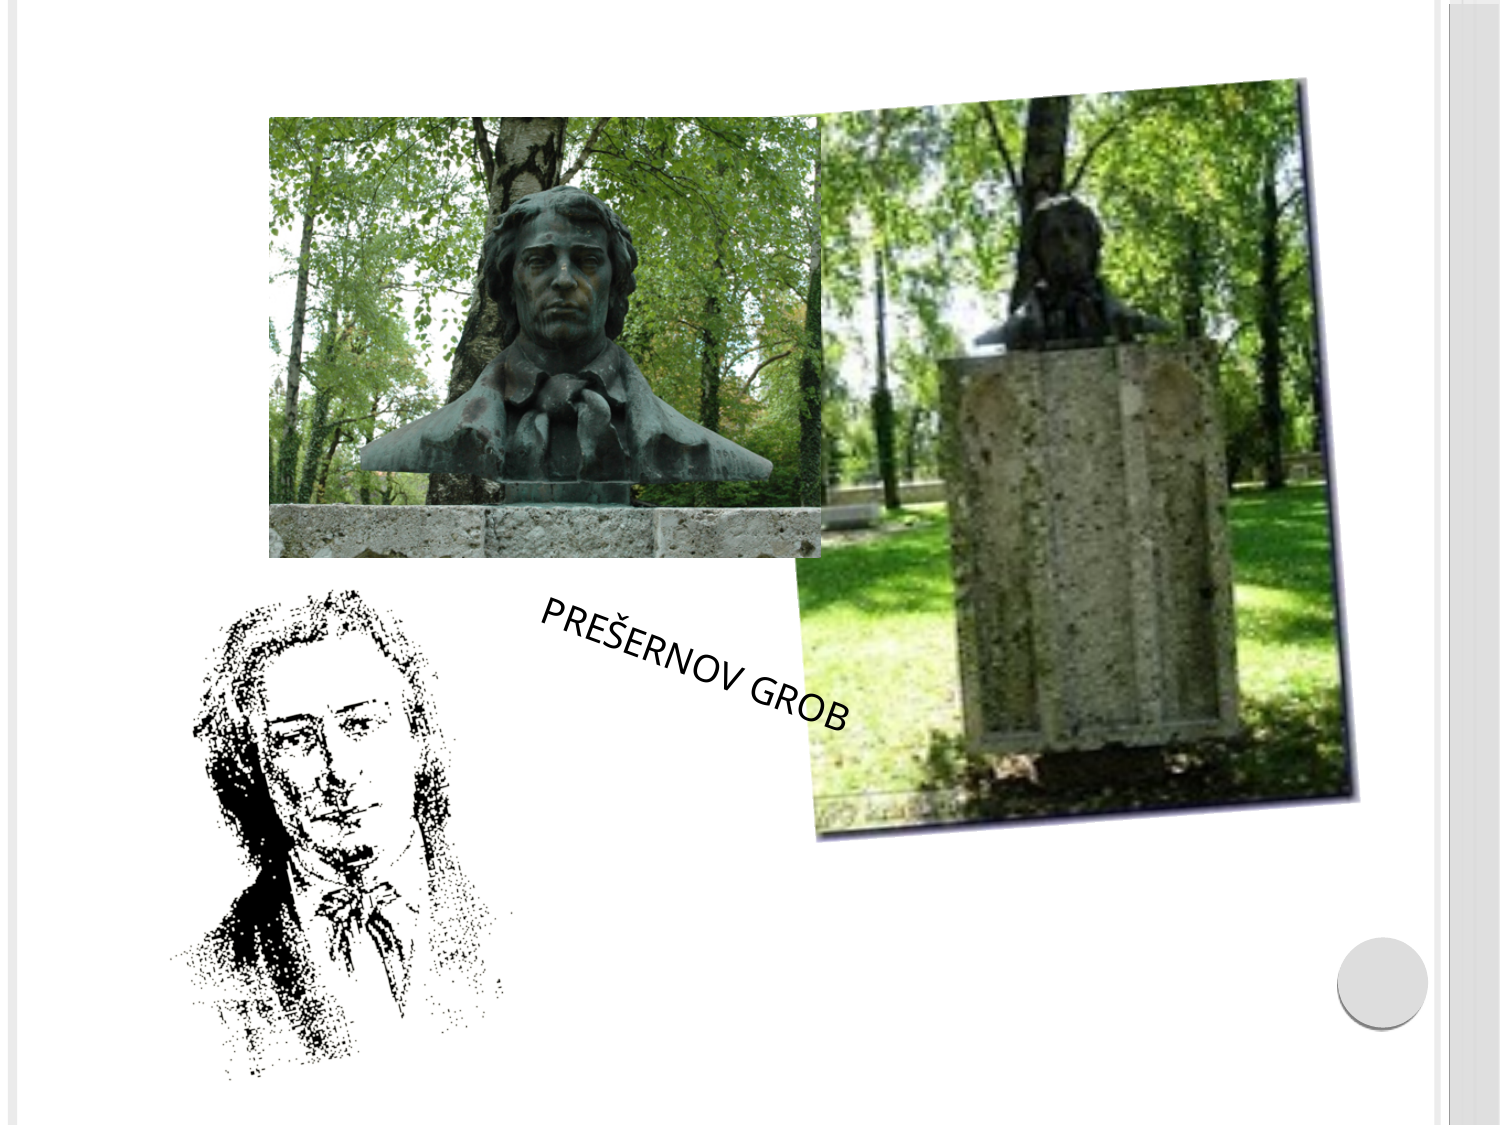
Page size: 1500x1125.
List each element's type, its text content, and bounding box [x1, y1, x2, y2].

picture [74, 76, 1361, 1118]
text_box PREŠERNOV GROB [519, 574, 893, 761]
